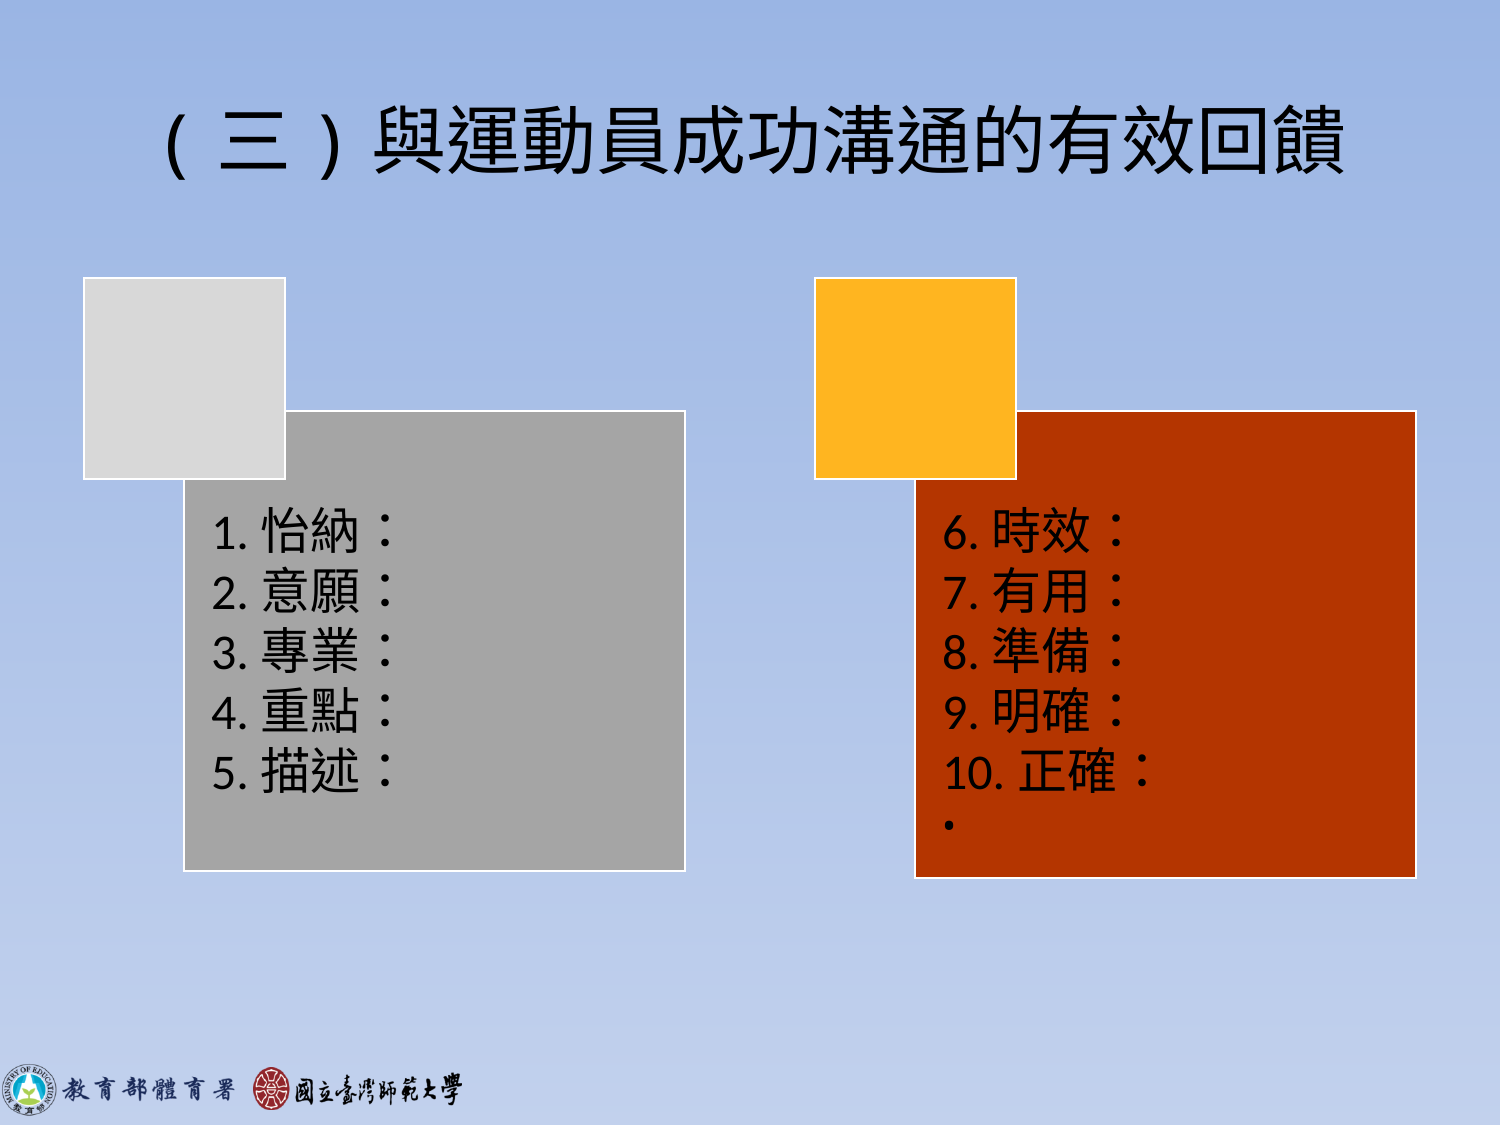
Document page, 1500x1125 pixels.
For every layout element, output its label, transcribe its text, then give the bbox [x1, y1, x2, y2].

text_box 6.時效： 7.有用： 8.準備： 9.明確： 10.正確： [915, 410, 1417, 879]
text_box 1.怡納： 2.意願： 3.專業： 4.重點： 5.描述： [184, 410, 686, 872]
title (三)與運動員成功溝通的有效回饋 [75, 45, 1426, 233]
text_box [84, 278, 285, 479]
text_box [815, 278, 1016, 479]
